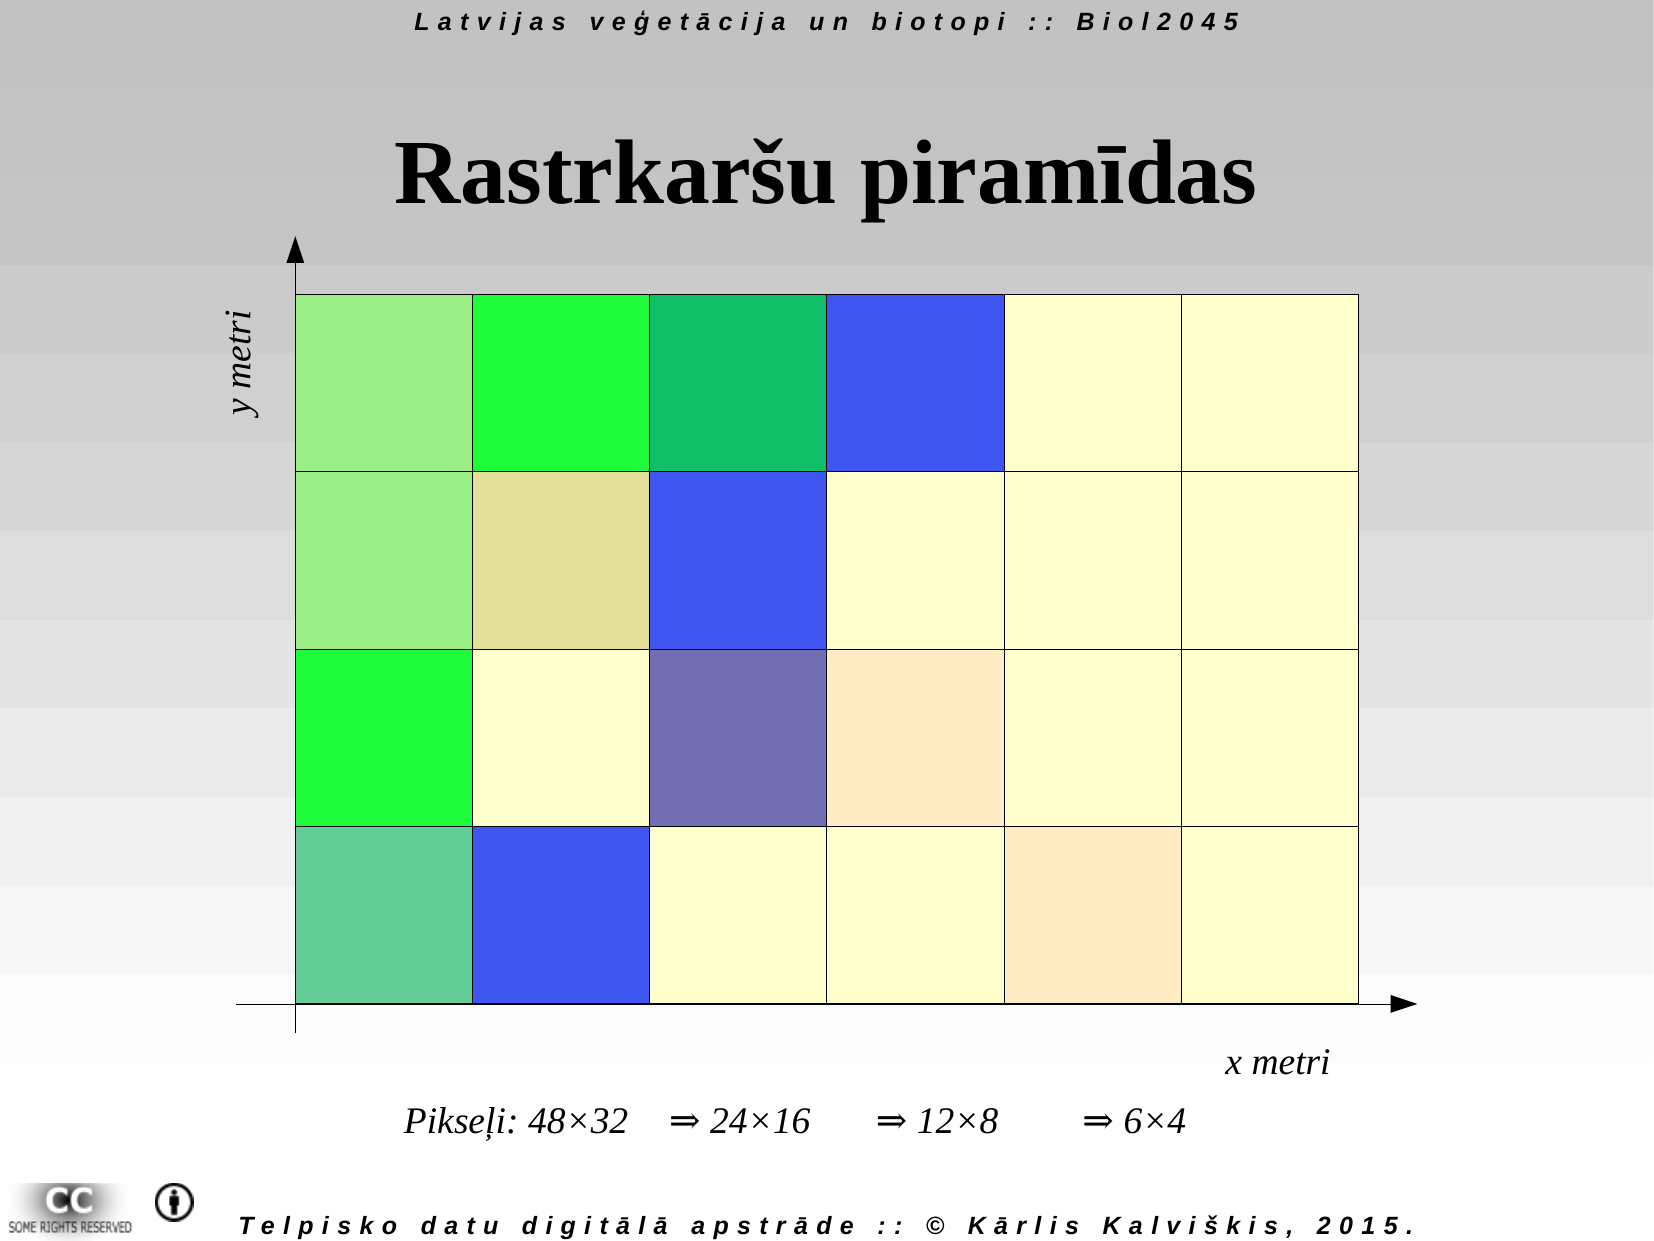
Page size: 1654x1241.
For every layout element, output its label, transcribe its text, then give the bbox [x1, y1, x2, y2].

text_box ⇒ 6×4 [1067, 1092, 1197, 1149]
text_box x metri [1210, 1033, 1346, 1090]
text_box ⇒ 24×16 [654, 1092, 821, 1149]
text_box Pikseļi: 48×32 [389, 1092, 644, 1149]
title Rastrkaršu piramīdas [29, 49, 1625, 296]
text_box y metri [209, 295, 266, 431]
text_box [295, 294, 1359, 1004]
text_box ⇒ 12×8 [861, 1092, 1009, 1149]
picture [0, 0, 1654, 1241]
